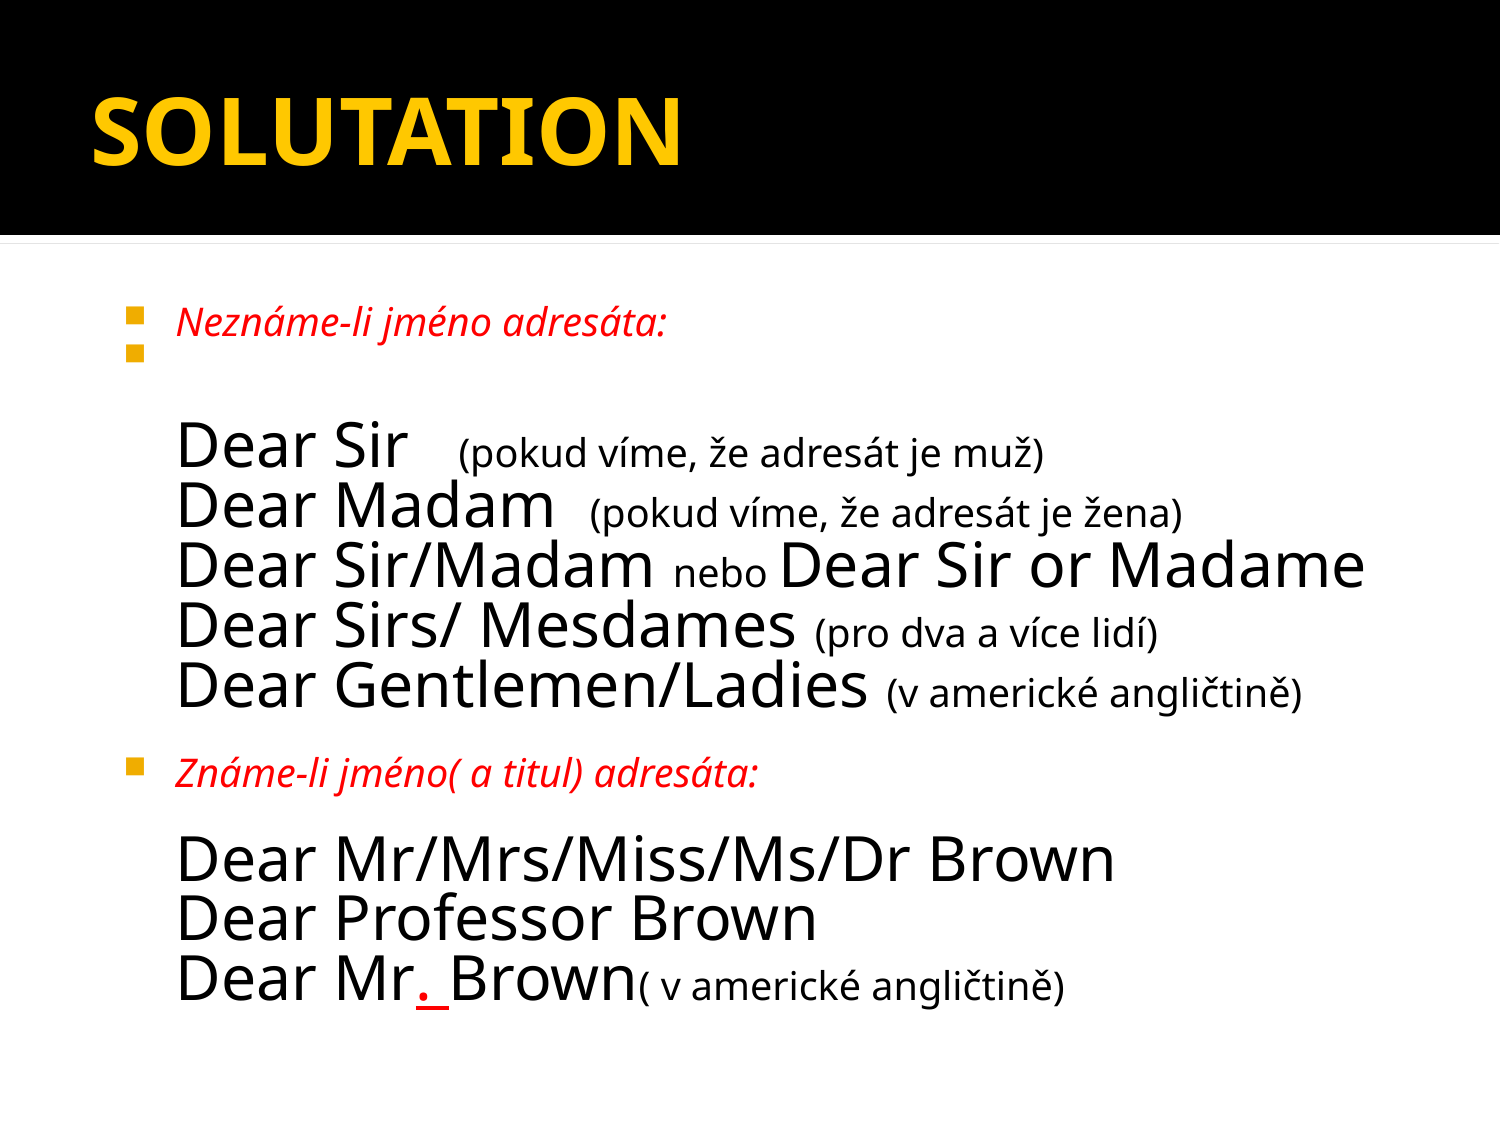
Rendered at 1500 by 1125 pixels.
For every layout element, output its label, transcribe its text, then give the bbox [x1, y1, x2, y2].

list Neznáme-li jméno adresáta: Dear Sir (pokud víme, že adresát je muž) Dear Madam (pokud víme, že adresát je žena) Dear Sir/Madam nebo Dear Sir or Madame Dear Sirs/ Mesdames (pro dva a více lidí) Dear Gentlemen/Ladies (v americké angličtině) Známe-li jméno( a titul) adresáta: Dear Mr/Mrs/Miss/Ms/Dr Brown Dear Professor Brown Dear Mr. Brown( v americké angličtině) [75, 291, 1426, 1051]
title SOLUTATION [75, 25, 1426, 232]
